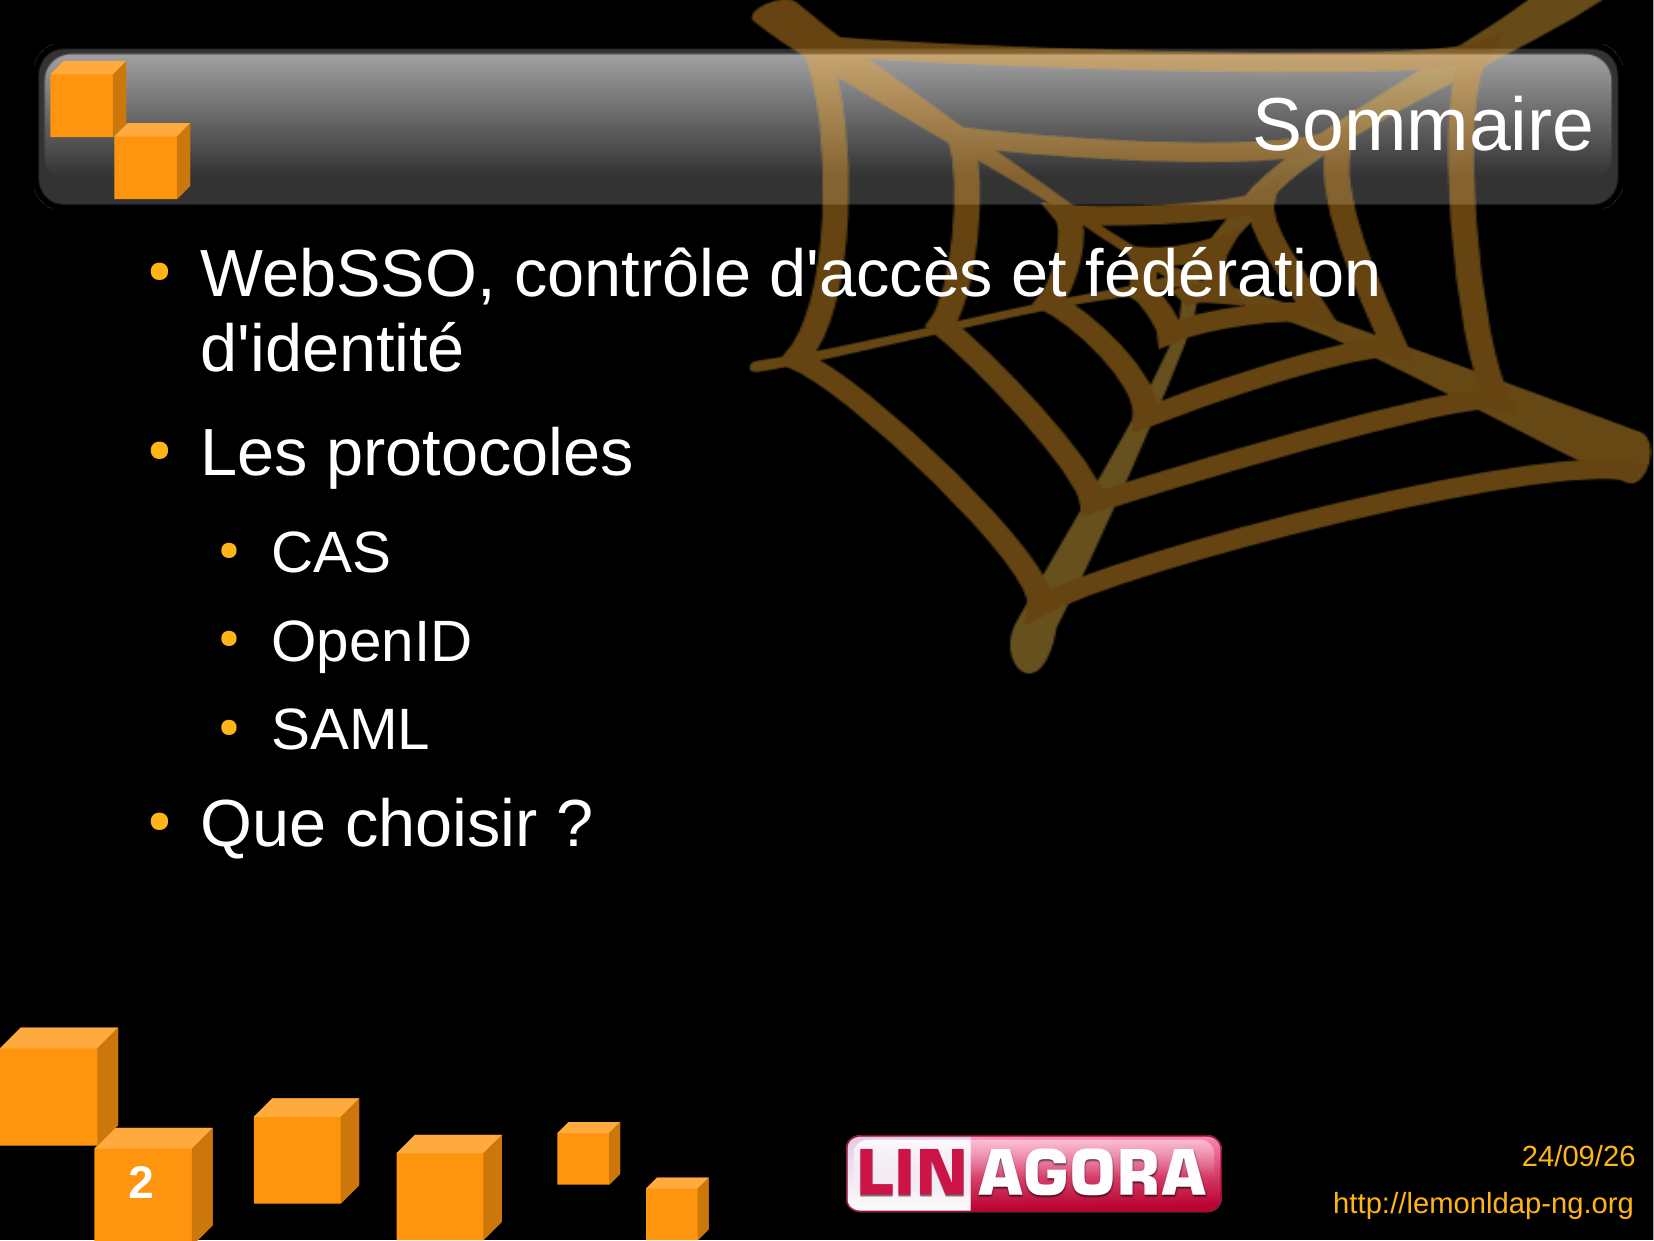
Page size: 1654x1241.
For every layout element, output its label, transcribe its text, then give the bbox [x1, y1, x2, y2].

list WebSSO, contrôle d'accès et fédération d'identité Les protocoles CAS OpenID SAML Que choisir ? [129, 236, 1619, 1080]
picture [838, 1121, 1229, 1241]
title Sommaire [177, 72, 1595, 176]
picture [33, 43, 749, 211]
